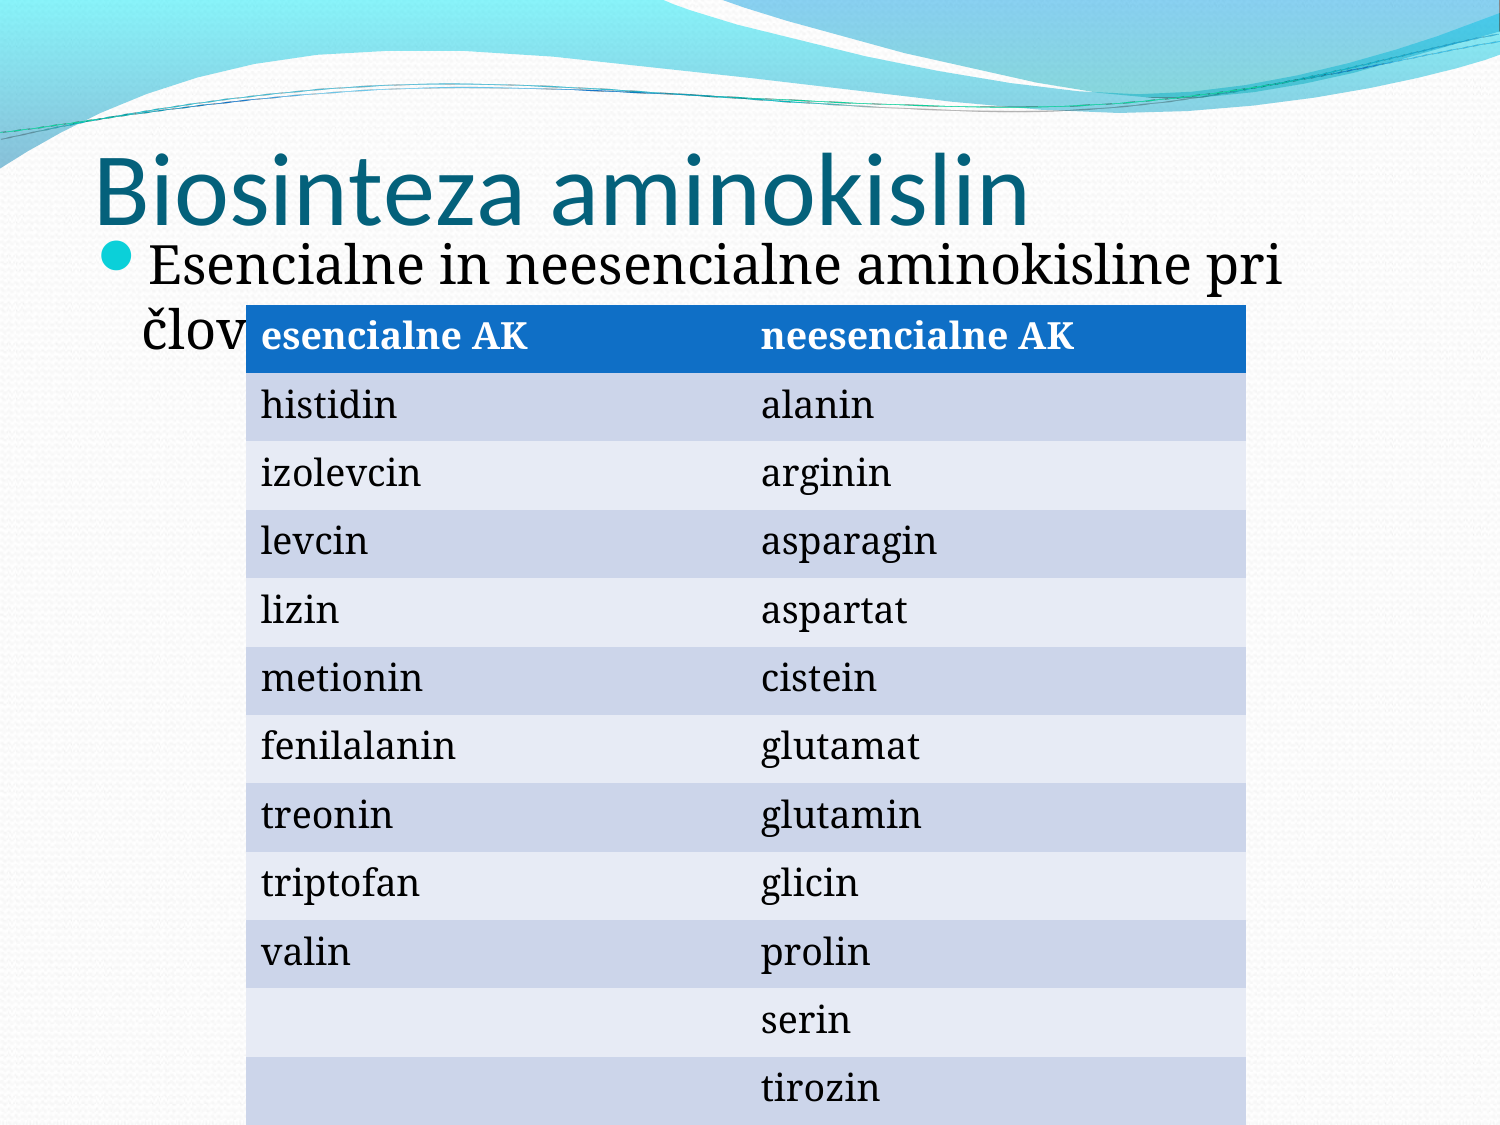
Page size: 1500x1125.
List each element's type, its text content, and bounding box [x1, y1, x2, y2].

table_cell tirozin [746, 1057, 1246, 1125]
table_cell cistein [746, 647, 1246, 715]
table_cell [246, 1057, 746, 1125]
table_cell [246, 988, 746, 1057]
table_cell treonin [246, 783, 746, 852]
list Esencialne in neesencialne aminokisline pri človeku [82, 222, 1433, 943]
table_header neesencialne AK [746, 305, 1246, 373]
table_cell fenilalanin [246, 715, 746, 783]
table_header esencialne AK [246, 305, 746, 373]
table_cell histidin [246, 373, 746, 441]
table_cell glutamat [746, 715, 1246, 783]
table_cell glutamin [746, 783, 1246, 852]
table_cell prolin [746, 920, 1246, 988]
table_cell alanin [746, 373, 1246, 441]
table_cell izolevcin [246, 441, 746, 510]
table_cell levcin [246, 510, 746, 578]
table_cell valin [246, 920, 746, 988]
picture [0, 0, 1500, 1125]
table_cell glicin [746, 852, 1246, 920]
table_cell metionin [246, 647, 746, 715]
table_cell serin [746, 988, 1246, 1057]
table_cell aspartat [746, 578, 1246, 647]
table_cell triptofan [246, 852, 746, 920]
table_cell arginin [746, 441, 1246, 510]
title Biosinteza aminokislin [93, 58, 1444, 247]
table_cell lizin [246, 578, 746, 647]
table_cell asparagin [746, 510, 1246, 578]
